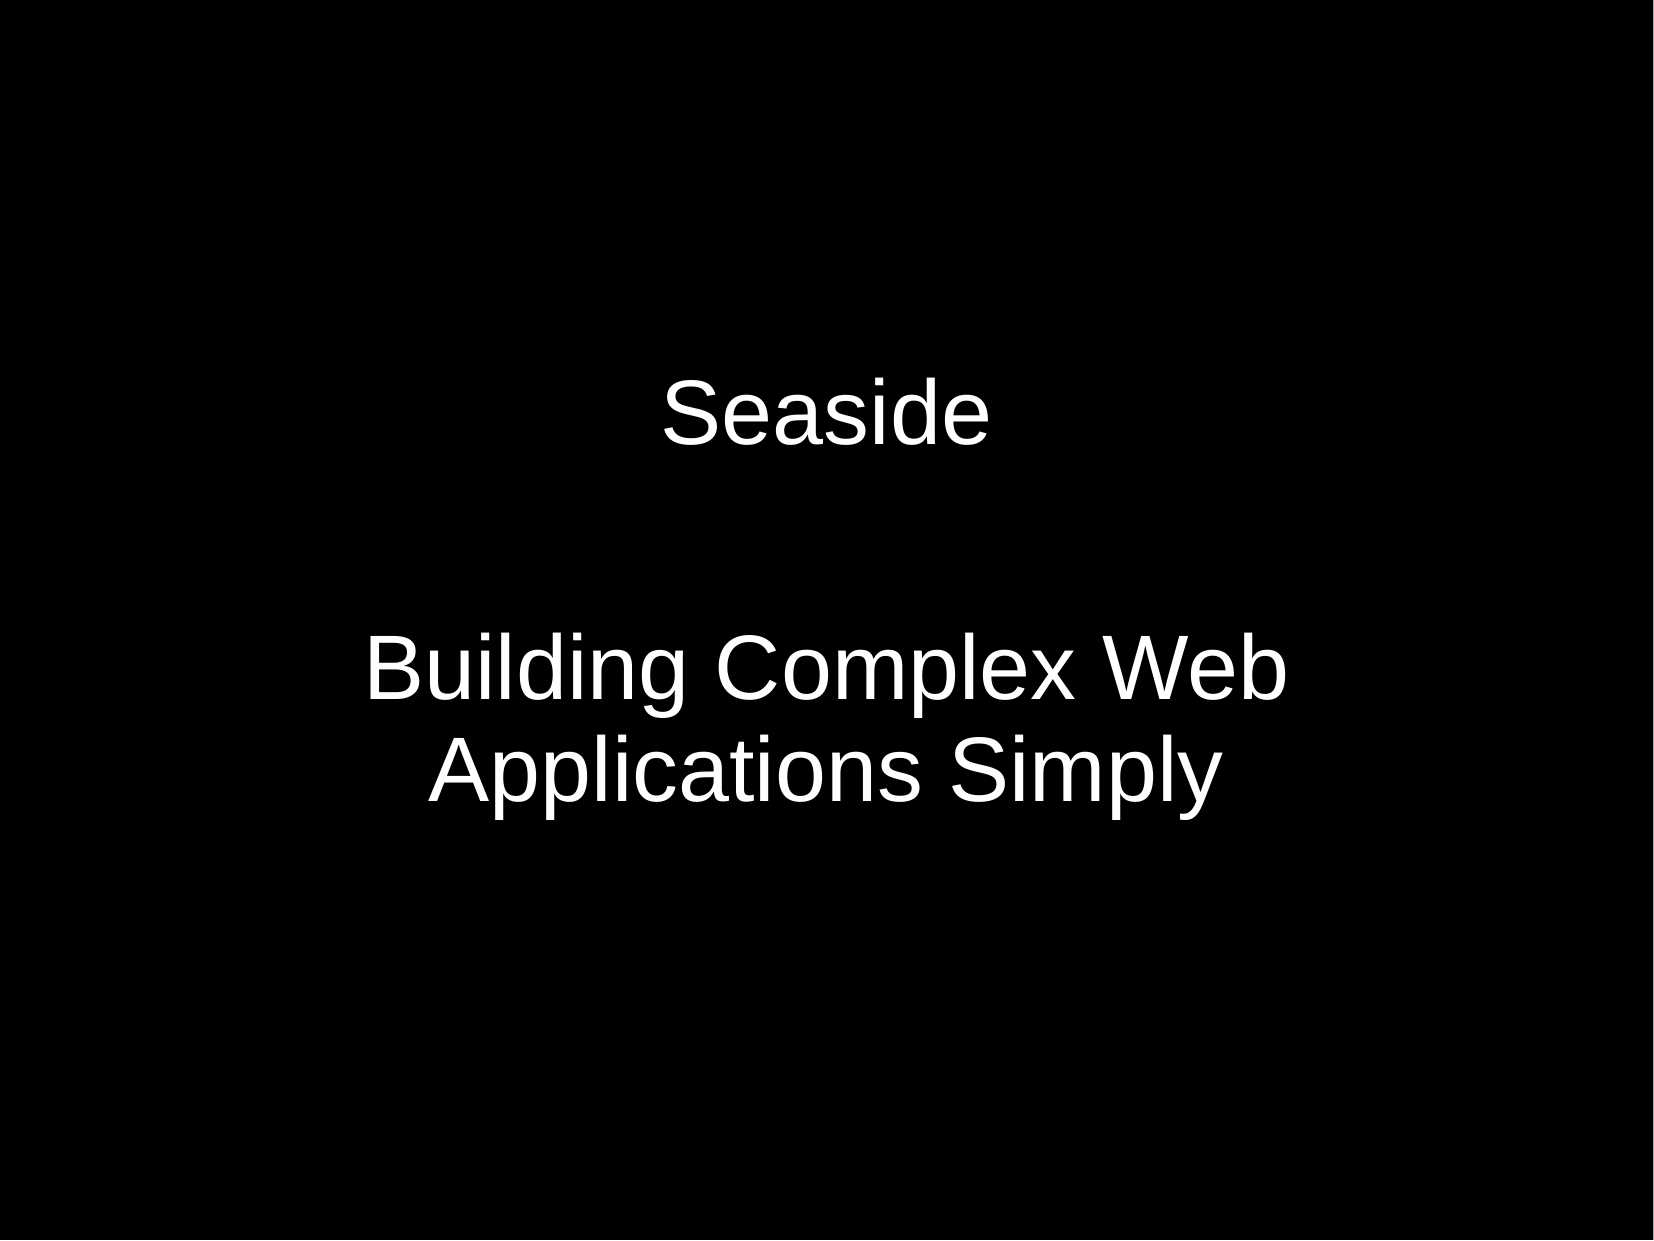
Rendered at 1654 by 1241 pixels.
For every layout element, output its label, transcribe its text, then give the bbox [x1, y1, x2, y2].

text_box Seaside Building Complex Web Applications Simply [206, 354, 1447, 874]
